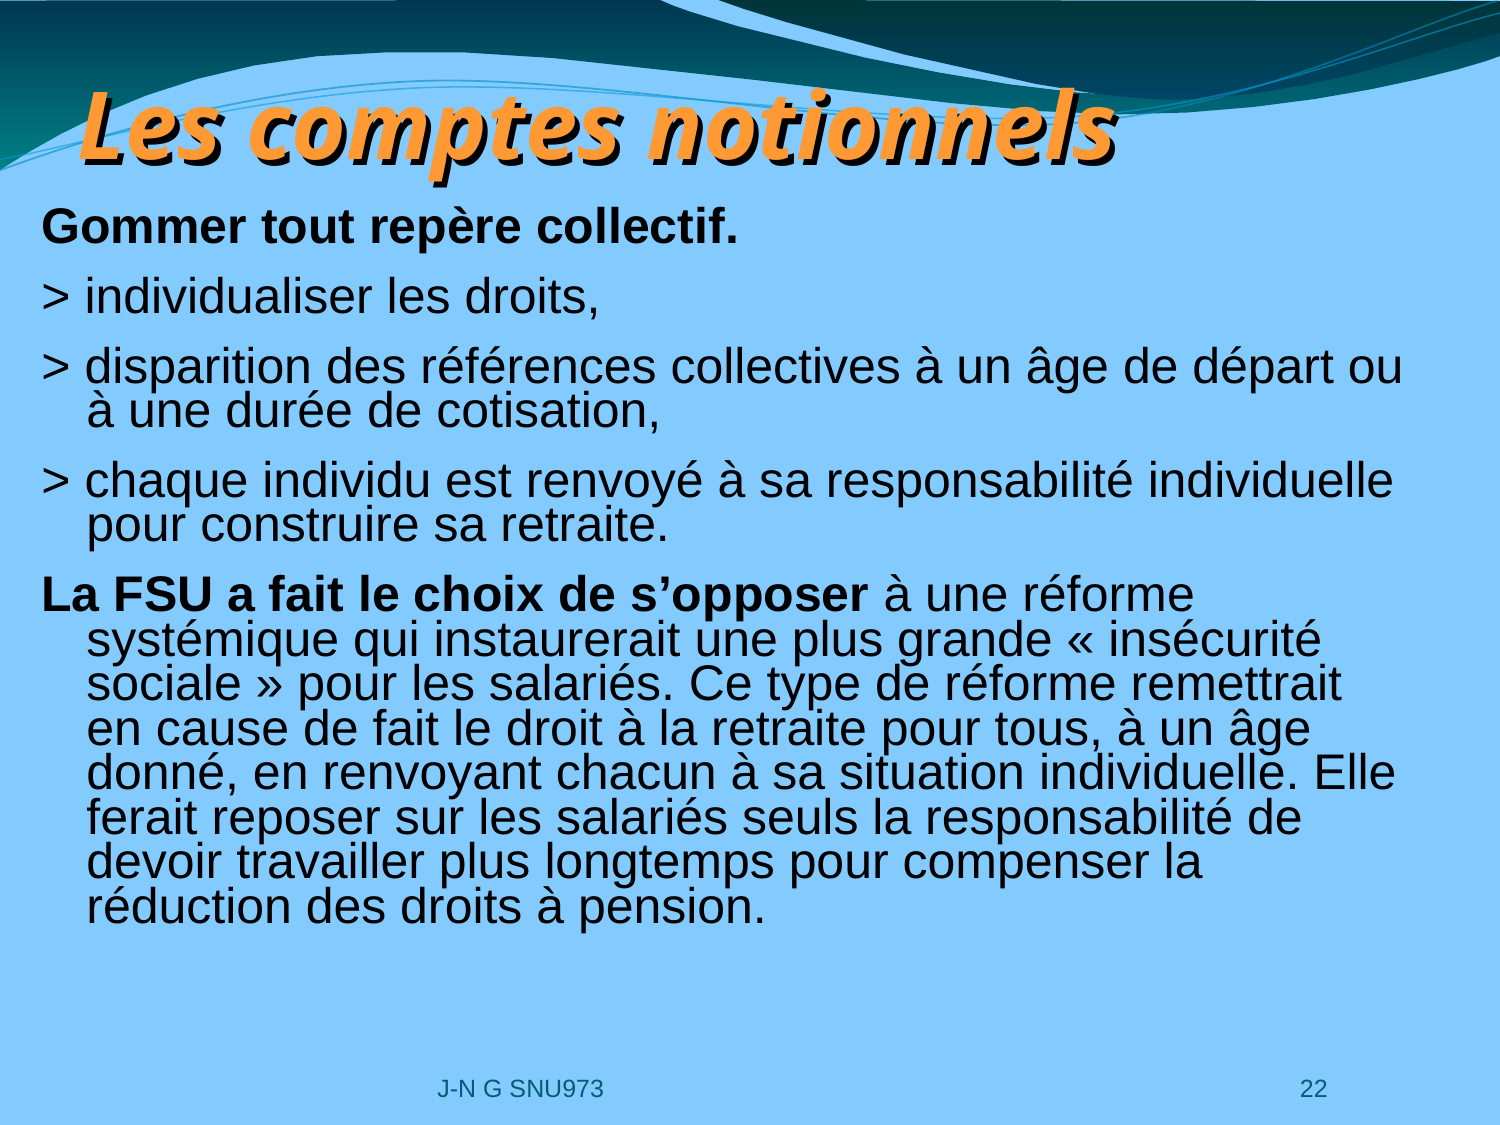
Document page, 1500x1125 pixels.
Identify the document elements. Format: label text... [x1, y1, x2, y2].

list Gommer tout repère collectif. > individualiser les droits, > disparition des références collectives à un âge de départ ou à une durée de cotisation, > chaque individu est renvoyé à sa responsabilité individuelle pour construire sa retraite. La FSU a fait le choix de s’opposer à une réforme systémique qui instaurerait une plus grande « insécurité sociale » pour les salariés. Ce type de réforme remettrait en cause de fait le droit à la retraite pour tous, à un âge donné, en renvoyant chacun à sa situation individuelle. Elle ferait reposer sur les salariés seuls la responsabilité de devoir travailler plus longtemps pour compenser la réduction des droits à pension. [26, 200, 1426, 993]
text_box 1 [1299, 1042, 1426, 1103]
text_box J-N G SNU973 [437, 1042, 988, 1103]
title Les comptes notionnels [77, 52, 1428, 170]
